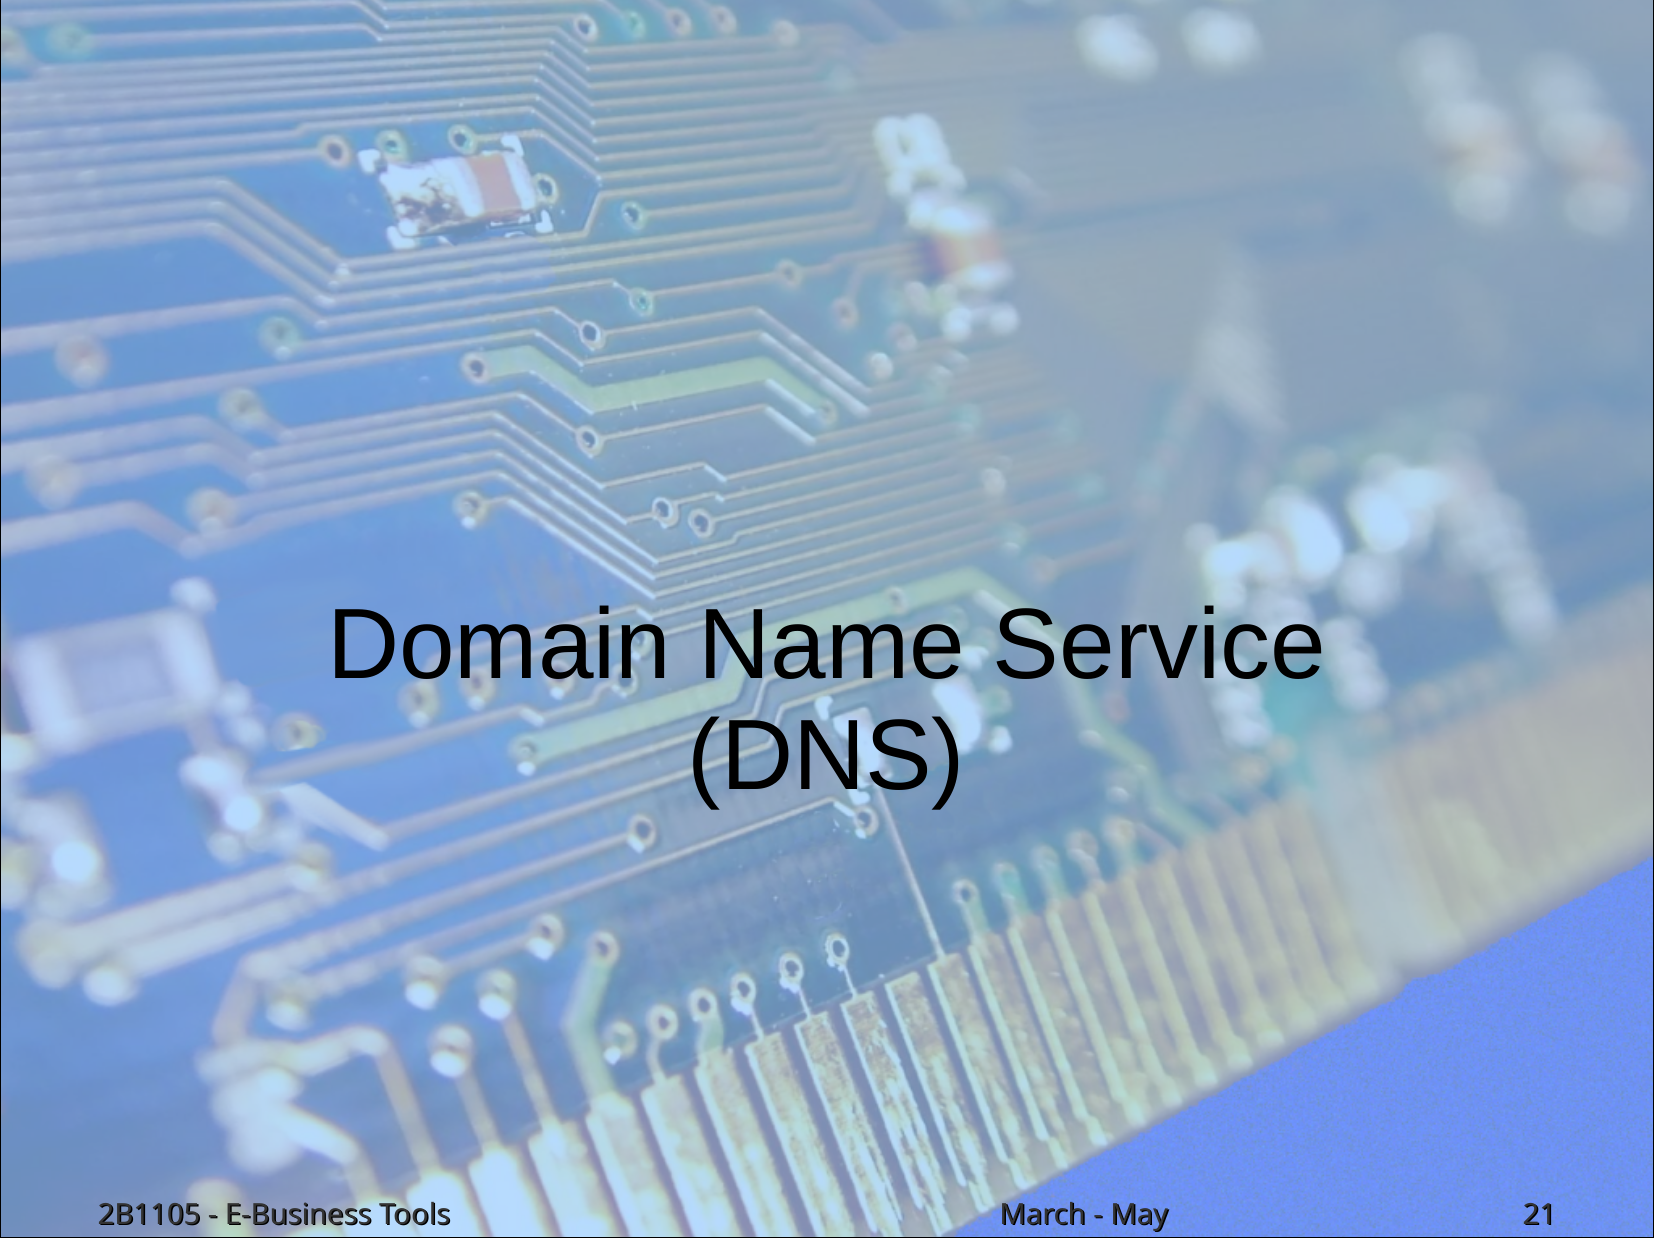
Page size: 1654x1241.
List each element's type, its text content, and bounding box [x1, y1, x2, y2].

subtitle Domain Name Service (DNS) [82, 297, 1571, 1102]
